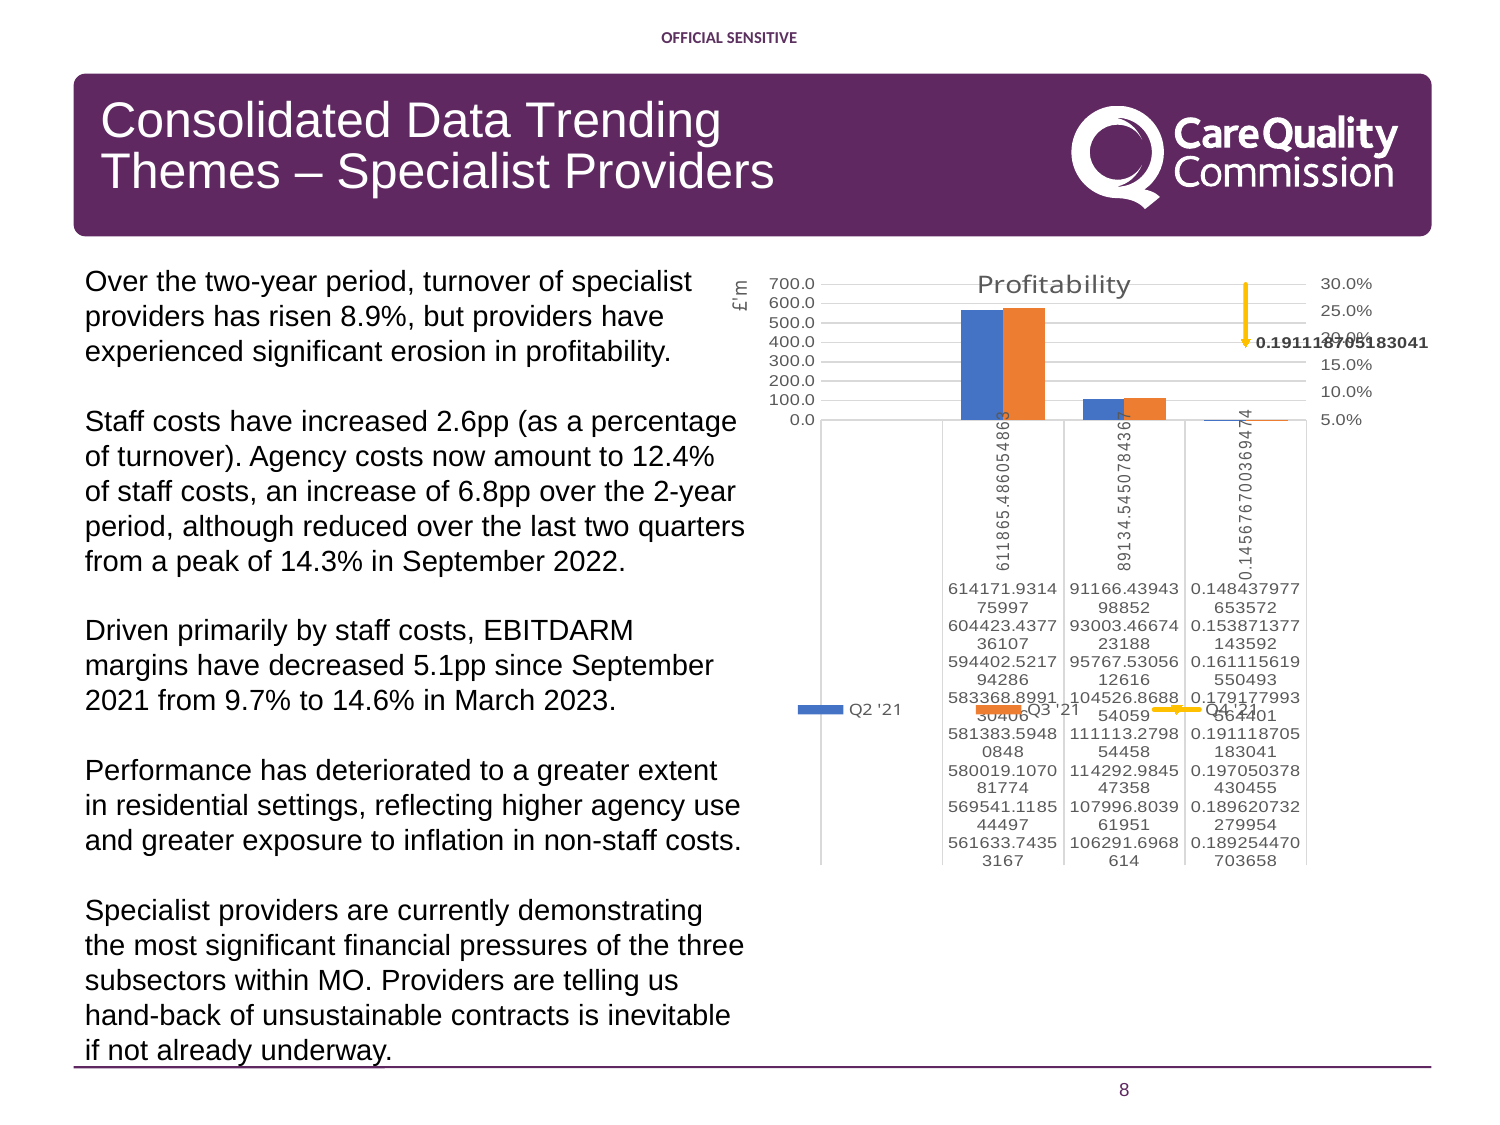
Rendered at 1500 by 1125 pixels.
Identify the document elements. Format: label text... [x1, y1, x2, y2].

chart [706, 243, 1430, 871]
text_box Consolidated Data Trending Themes – Specialist Providers [100, 96, 1081, 155]
text_box OFFICIAL SENSITIVE [357, 19, 1102, 55]
text_box Over the two-year period, turnover of specialist providers has risen 8.9%, but providers have experienced significant erosion in profitability. Staff costs have increased 2.6pp (as a percentage of turnover). Agency costs now amount to 12.4% of staff costs, an increase of 6.8pp over the 2-year period, although reduced over the last two quarters from a peak of 14.3% in September 2022. Driven primarily by staff costs, EBITDARM margins have decreased 5.1pp since September 2021 from 9.7% to 14.6% in March 2023. Performance has deteriorated to a greater extent in residential settings, reflecting higher agency use and greater exposure to inflation in non-staff costs. Specialist providers are currently demonstrating the most significant financial pressures of the three subsectors within MO. Providers are telling us hand-back of unsustainable contracts is inevitable if not already underway. [69, 254, 762, 1083]
text_box [1119, 1025, 1432, 1101]
